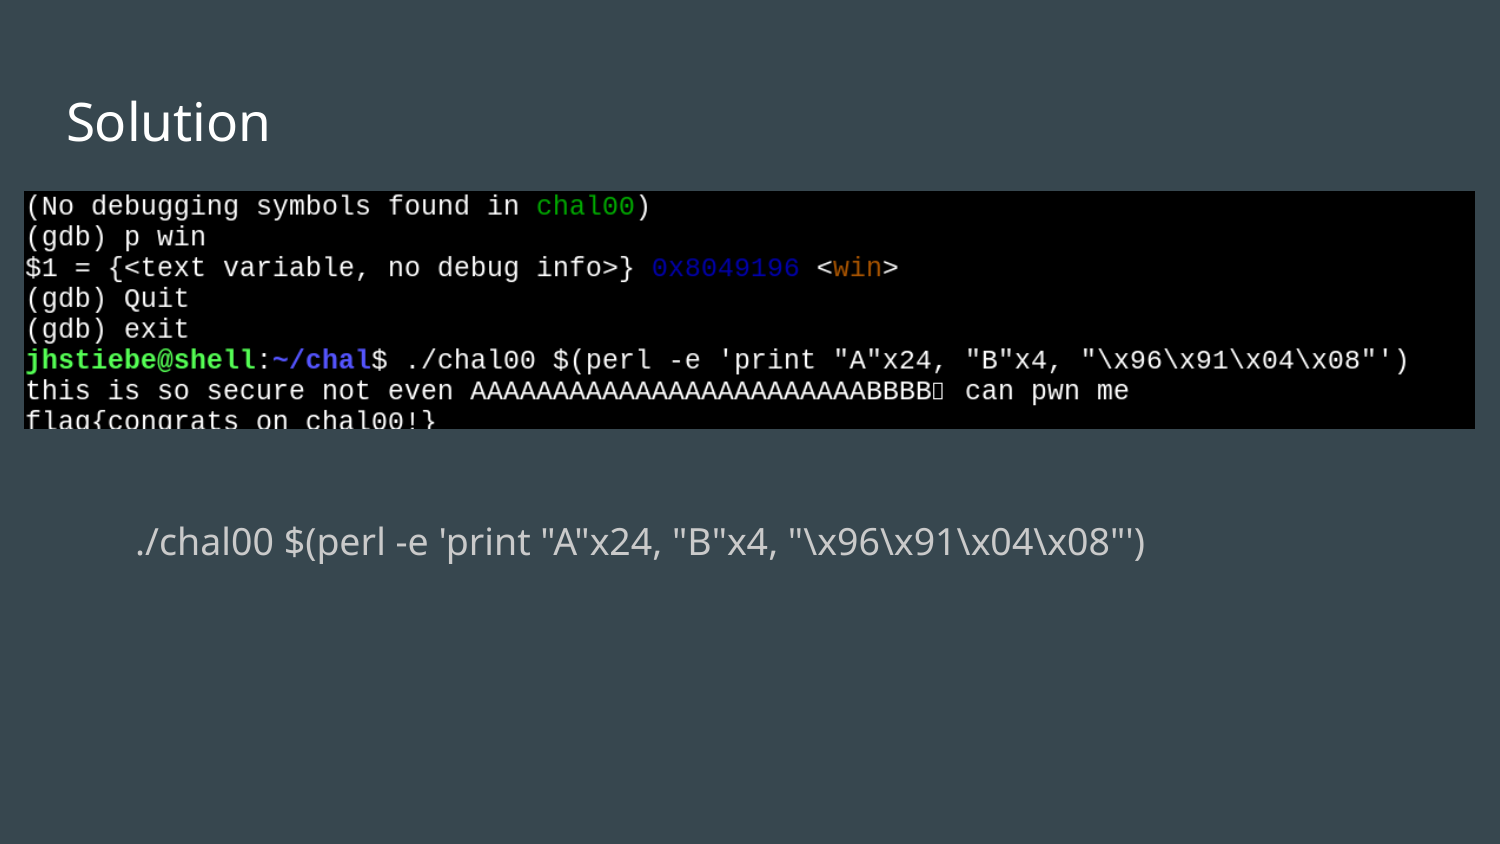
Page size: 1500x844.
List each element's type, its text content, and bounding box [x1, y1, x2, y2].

picture [24, 191, 1475, 429]
text_box ./chal00 $(perl -e 'print "A"x24, "B"x4, "\x96\x91\x04\x08"') [120, 502, 1311, 661]
title Solution [51, 72, 1449, 167]
